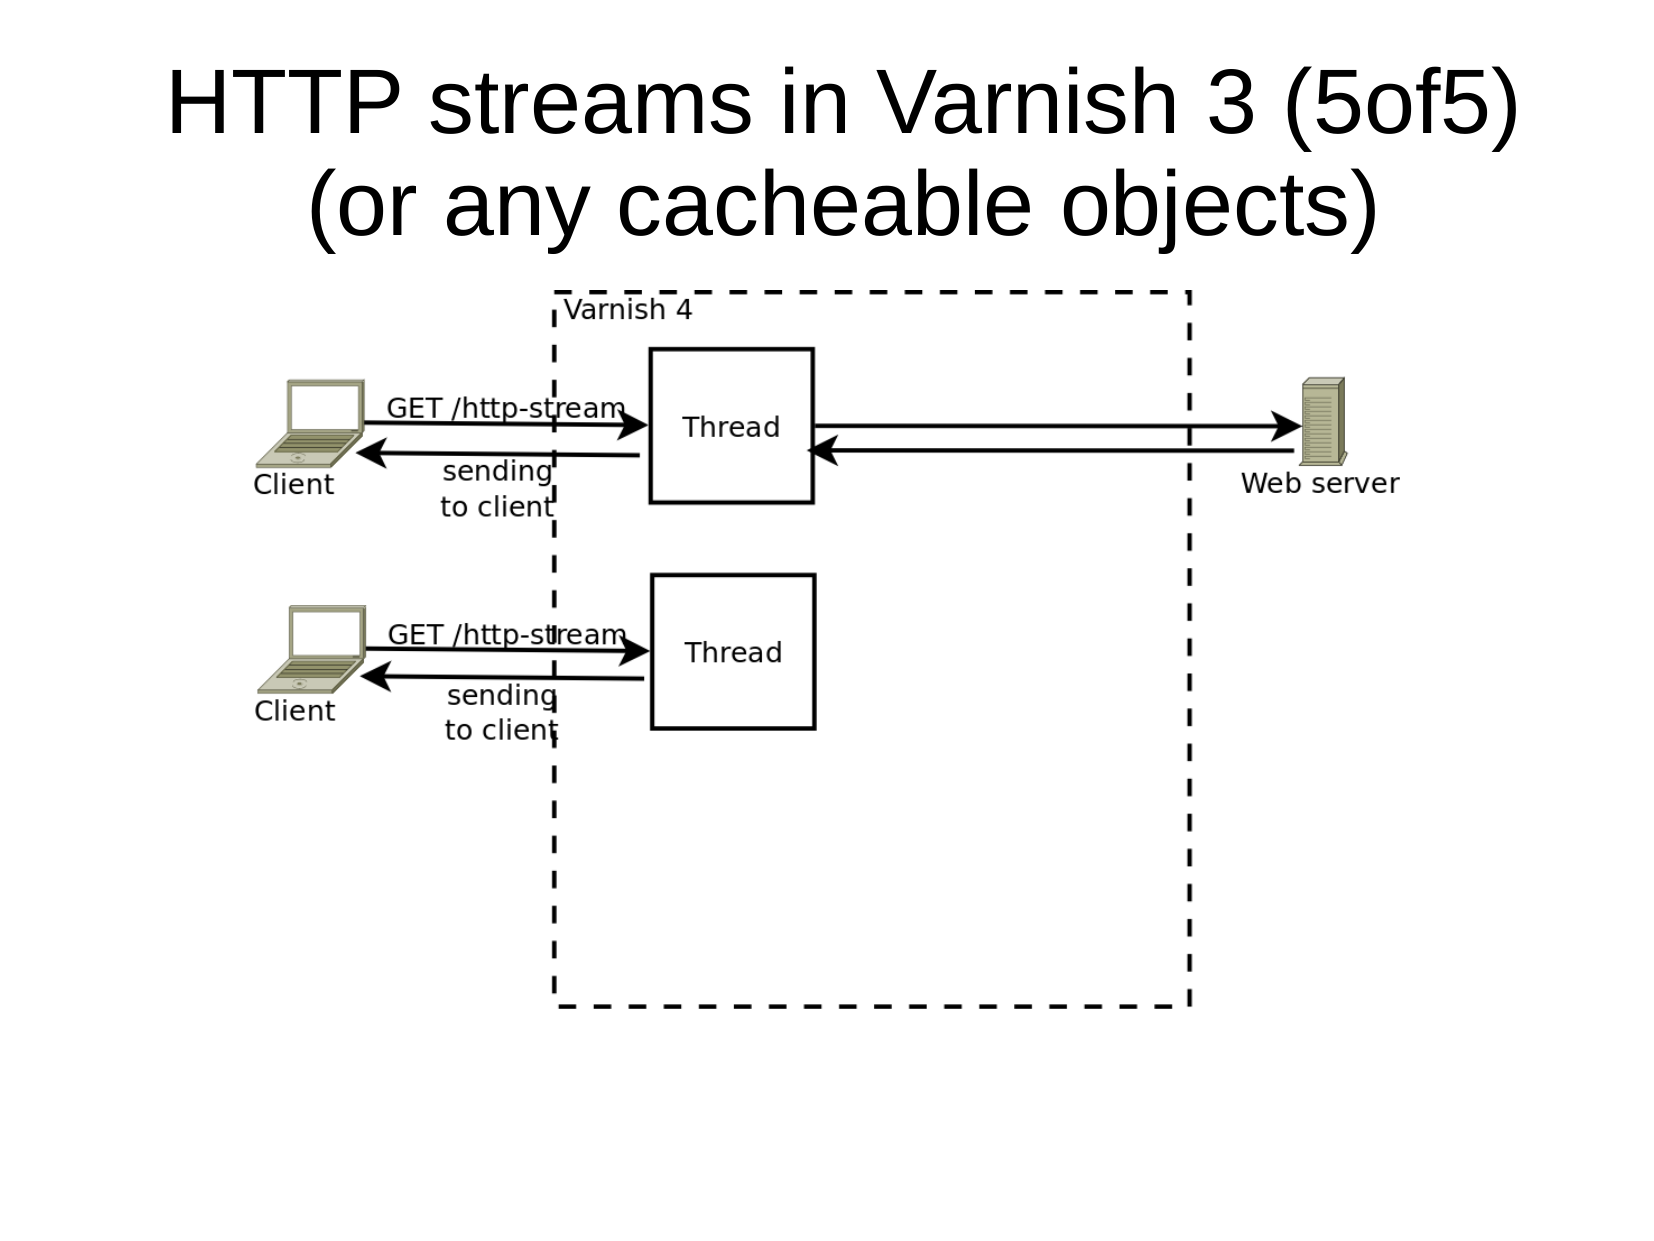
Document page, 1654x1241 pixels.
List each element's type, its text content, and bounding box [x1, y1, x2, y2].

picture [253, 290, 1401, 1010]
title HTTP streams in Varnish 3 (5of5) (or any cacheable objects) [82, 49, 1571, 257]
